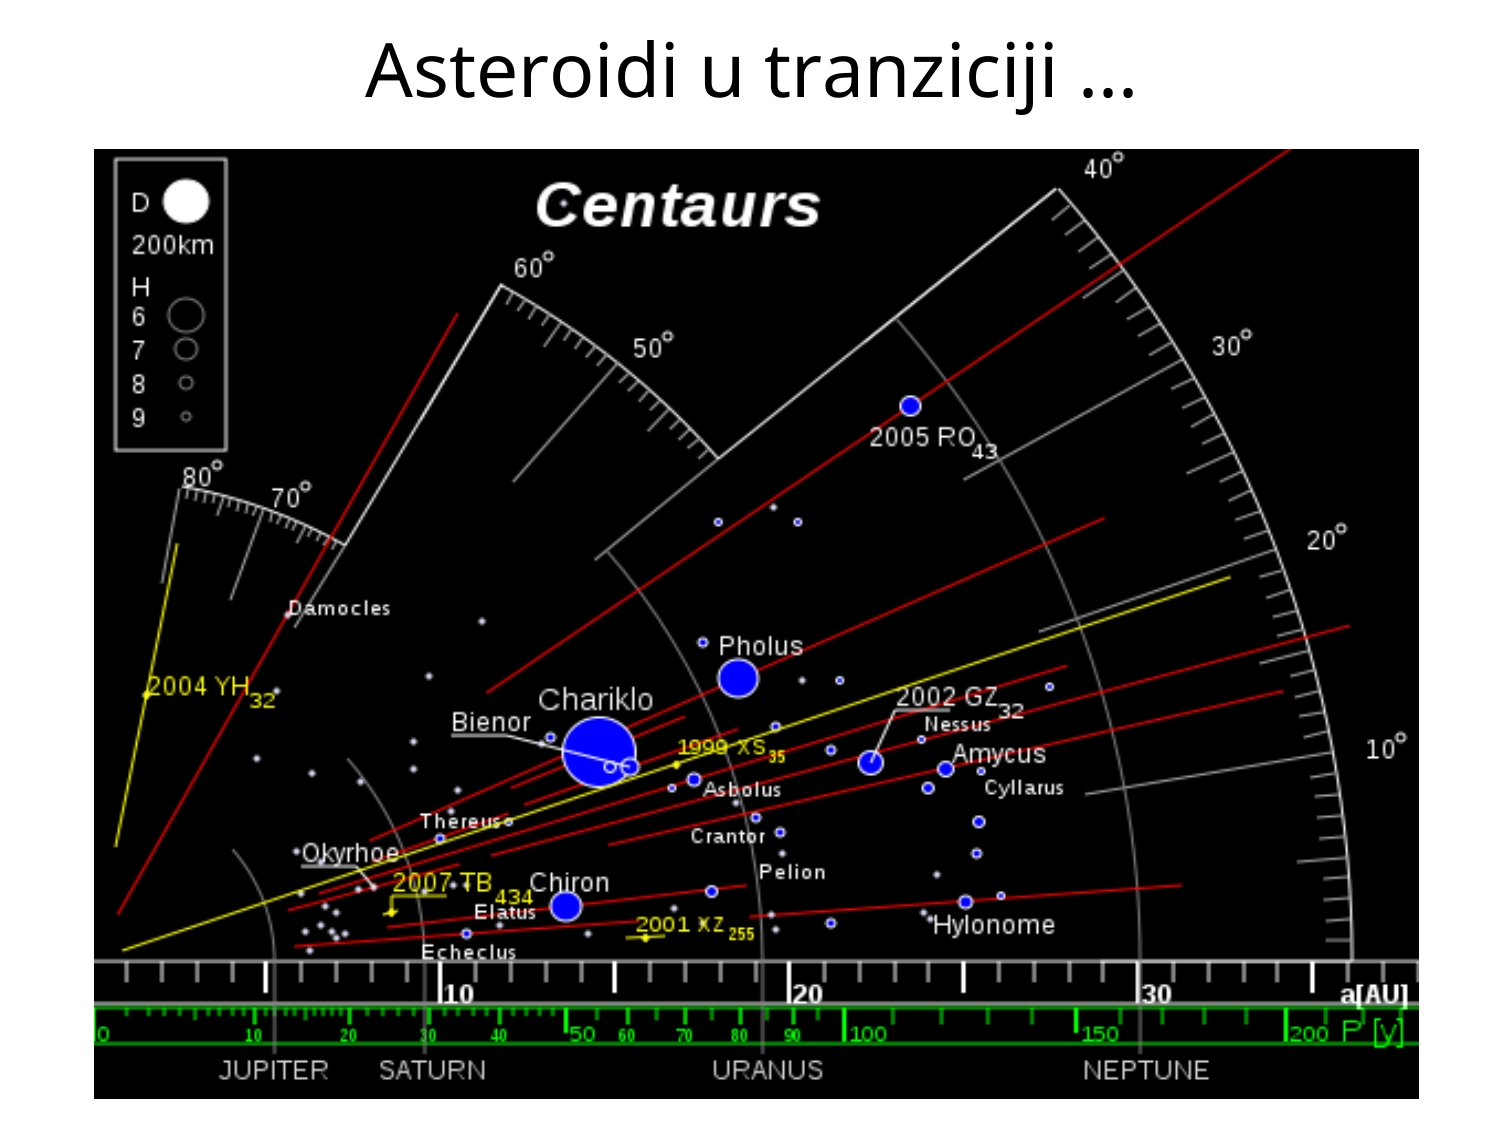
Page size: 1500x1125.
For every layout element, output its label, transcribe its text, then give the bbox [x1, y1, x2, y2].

picture [94, 149, 1419, 1099]
title Asteroidi u tranziciji ... [114, 24, 1390, 113]
